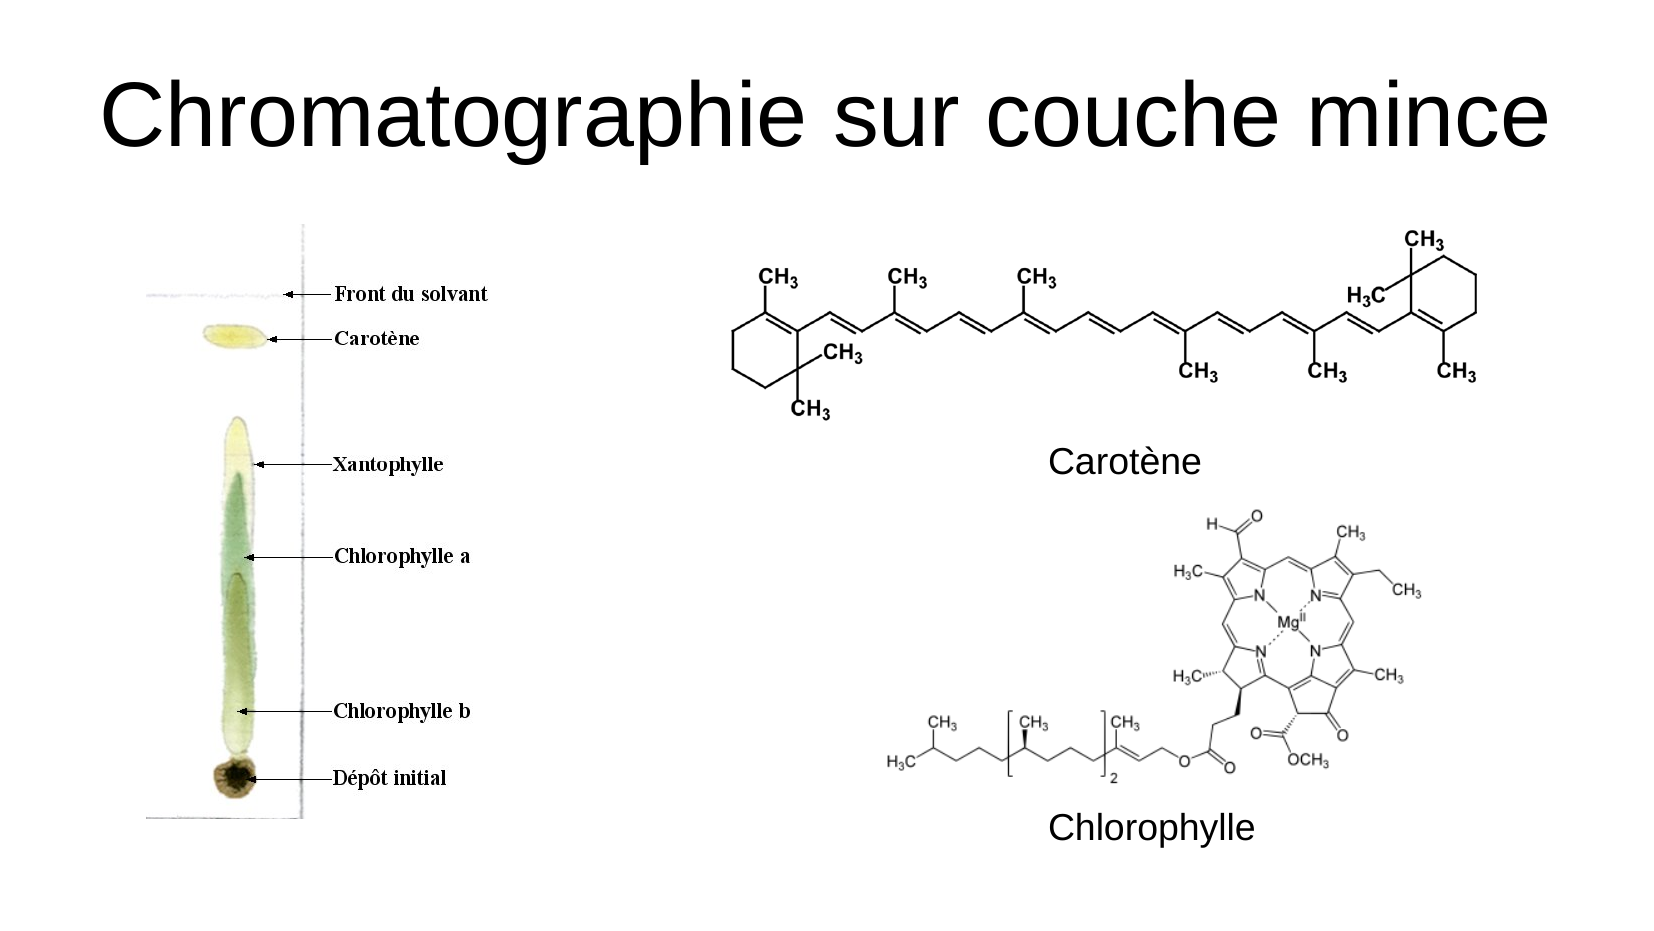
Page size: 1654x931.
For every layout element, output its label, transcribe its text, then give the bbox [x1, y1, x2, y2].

text_box Chlorophylle [1033, 799, 1506, 857]
picture [879, 501, 1430, 792]
picture [731, 224, 1477, 426]
picture [146, 224, 544, 820]
text_box Carotène [1033, 433, 1506, 491]
title Chromatographie sur couche mince [82, 37, 1571, 193]
